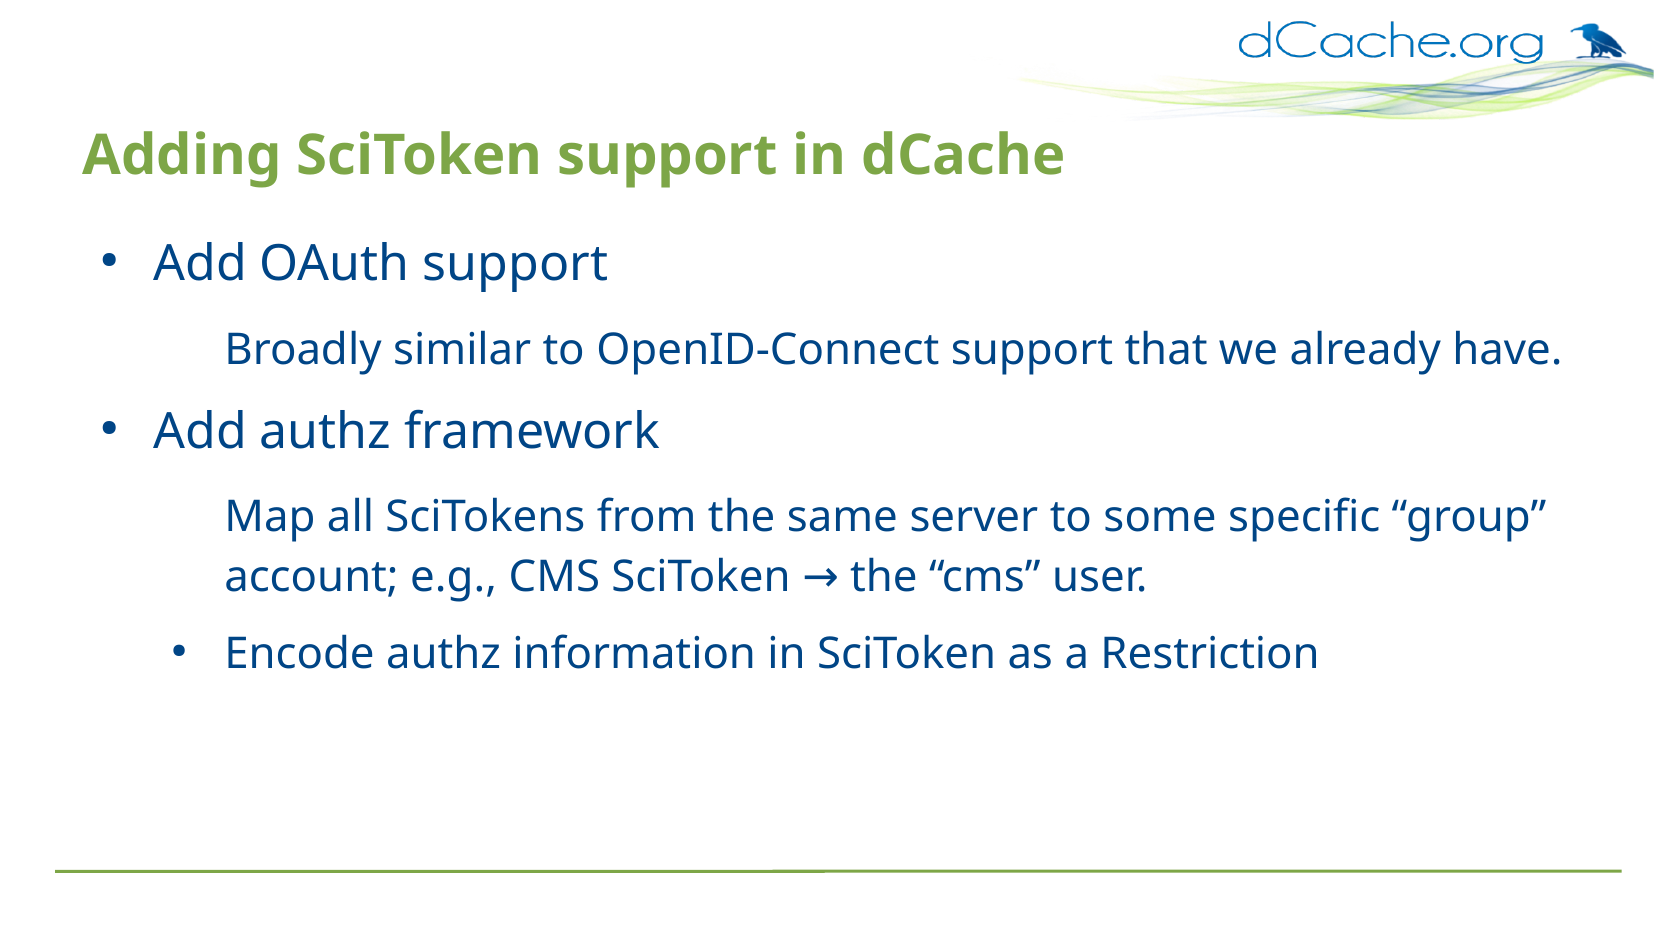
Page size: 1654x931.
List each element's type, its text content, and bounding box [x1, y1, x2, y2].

picture [956, 12, 1654, 127]
list Add OAuth support Broadly similar to OpenID-Connect support that we already have. Add authz framework Map all SciTokens from the same server to some specific “group” account; e.g., CMS SciToken → the “cms” user. Encode authz information in SciToken as a Restriction [82, 227, 1571, 767]
title Adding SciToken support in dCache [82, 116, 1605, 189]
